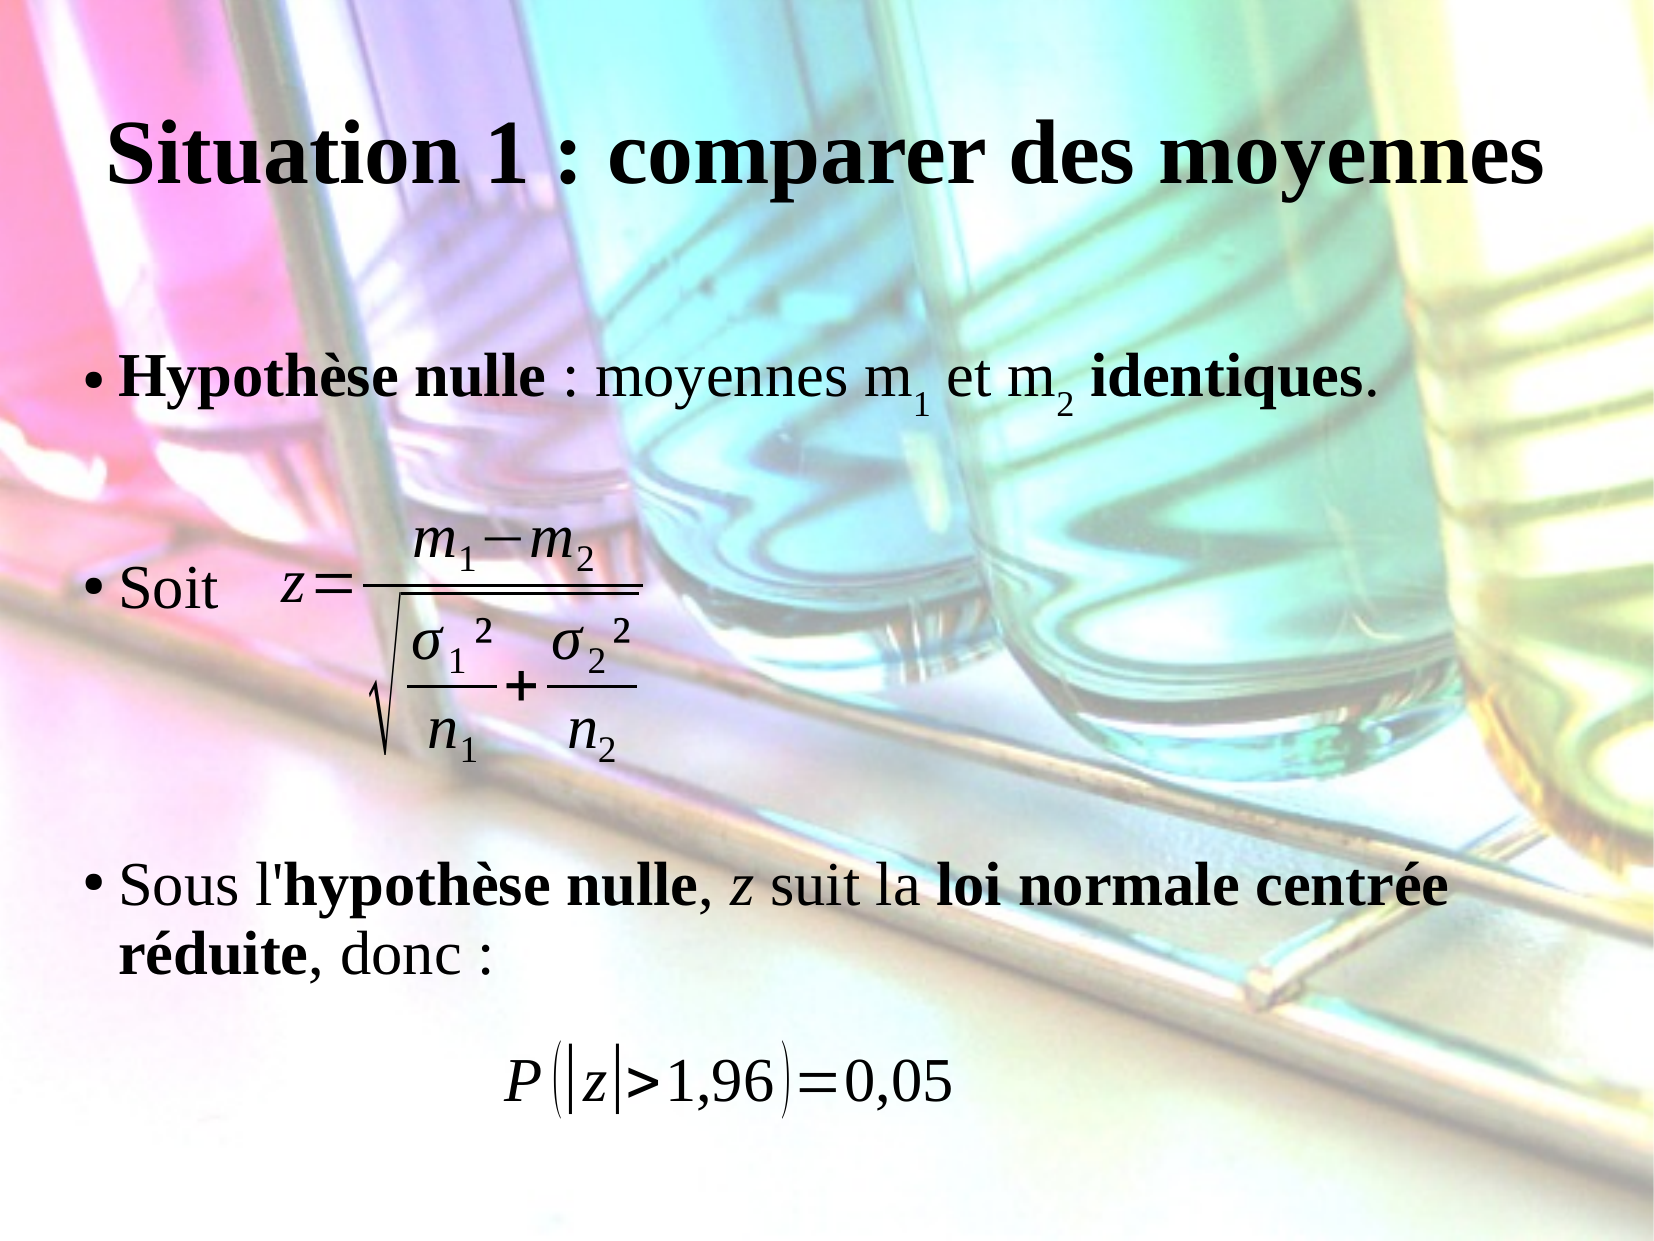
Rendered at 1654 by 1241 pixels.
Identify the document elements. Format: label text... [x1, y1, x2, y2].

picture [0, 0, 1654, 1241]
title Situation 1 : comparer des moyennes [82, 49, 1571, 257]
chart [496, 1036, 961, 1123]
chart [271, 501, 652, 770]
text_box Hypothèse nulle : moyennes m1 et m2 identiques. Soit Sous l'hypothèse nulle, z suit la loi normale centrée réduite, donc : [82, 340, 1571, 1087]
